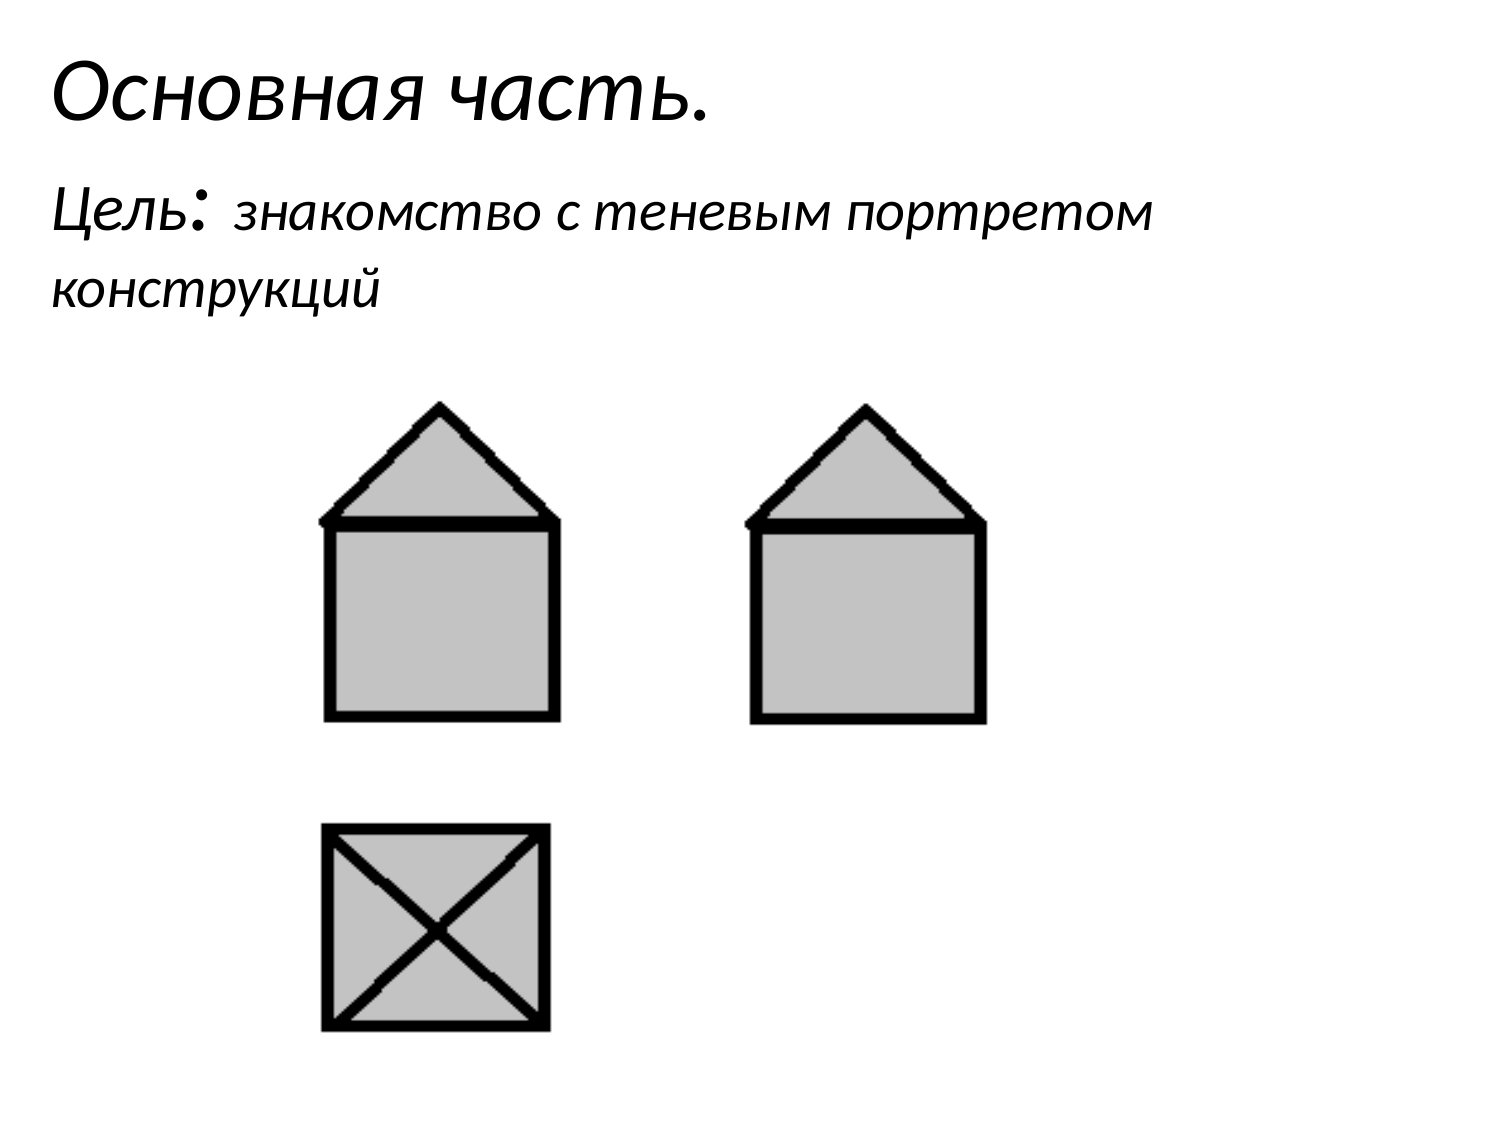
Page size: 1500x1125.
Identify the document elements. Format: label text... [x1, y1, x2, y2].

picture [259, 354, 1028, 1099]
title Основная часть. Цель: знакомство с теневым портретом конструкций [35, 21, 1477, 319]
